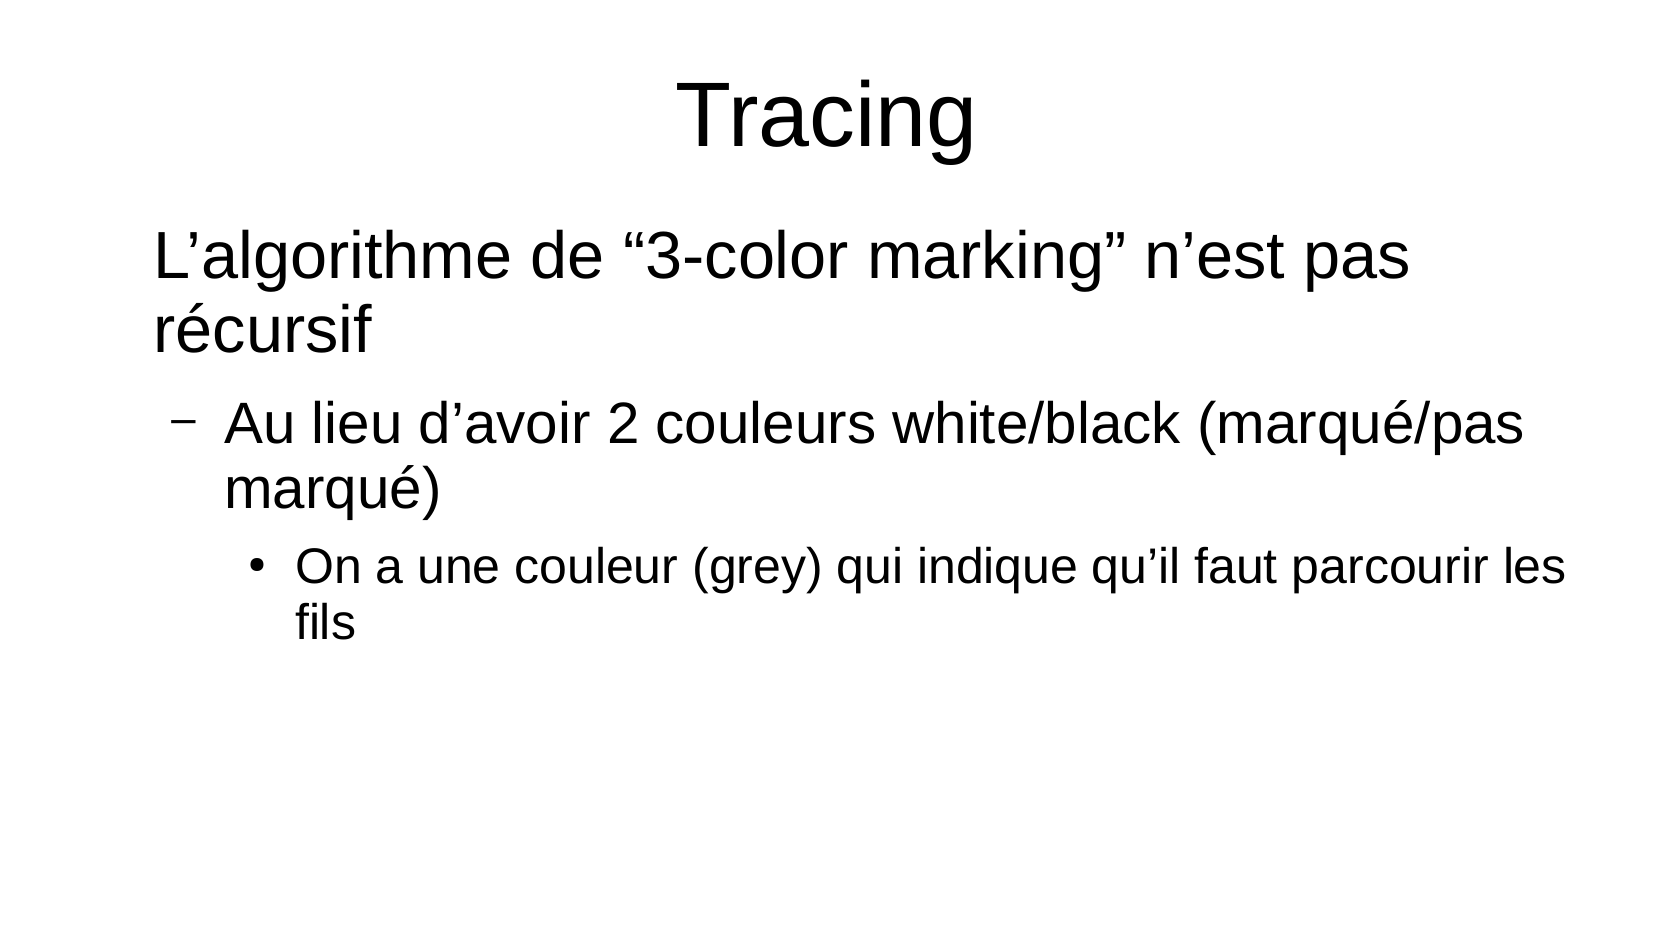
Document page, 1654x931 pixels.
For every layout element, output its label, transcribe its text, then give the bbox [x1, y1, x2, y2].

title Tracing [82, 37, 1571, 193]
list L’algorithme de “3-color marking” n’est pas récursif Au lieu d’avoir 2 couleurs white/black (marqué/pas marqué) On a une couleur (grey) qui indique qu’il faut parcourir les fils [82, 217, 1571, 758]
